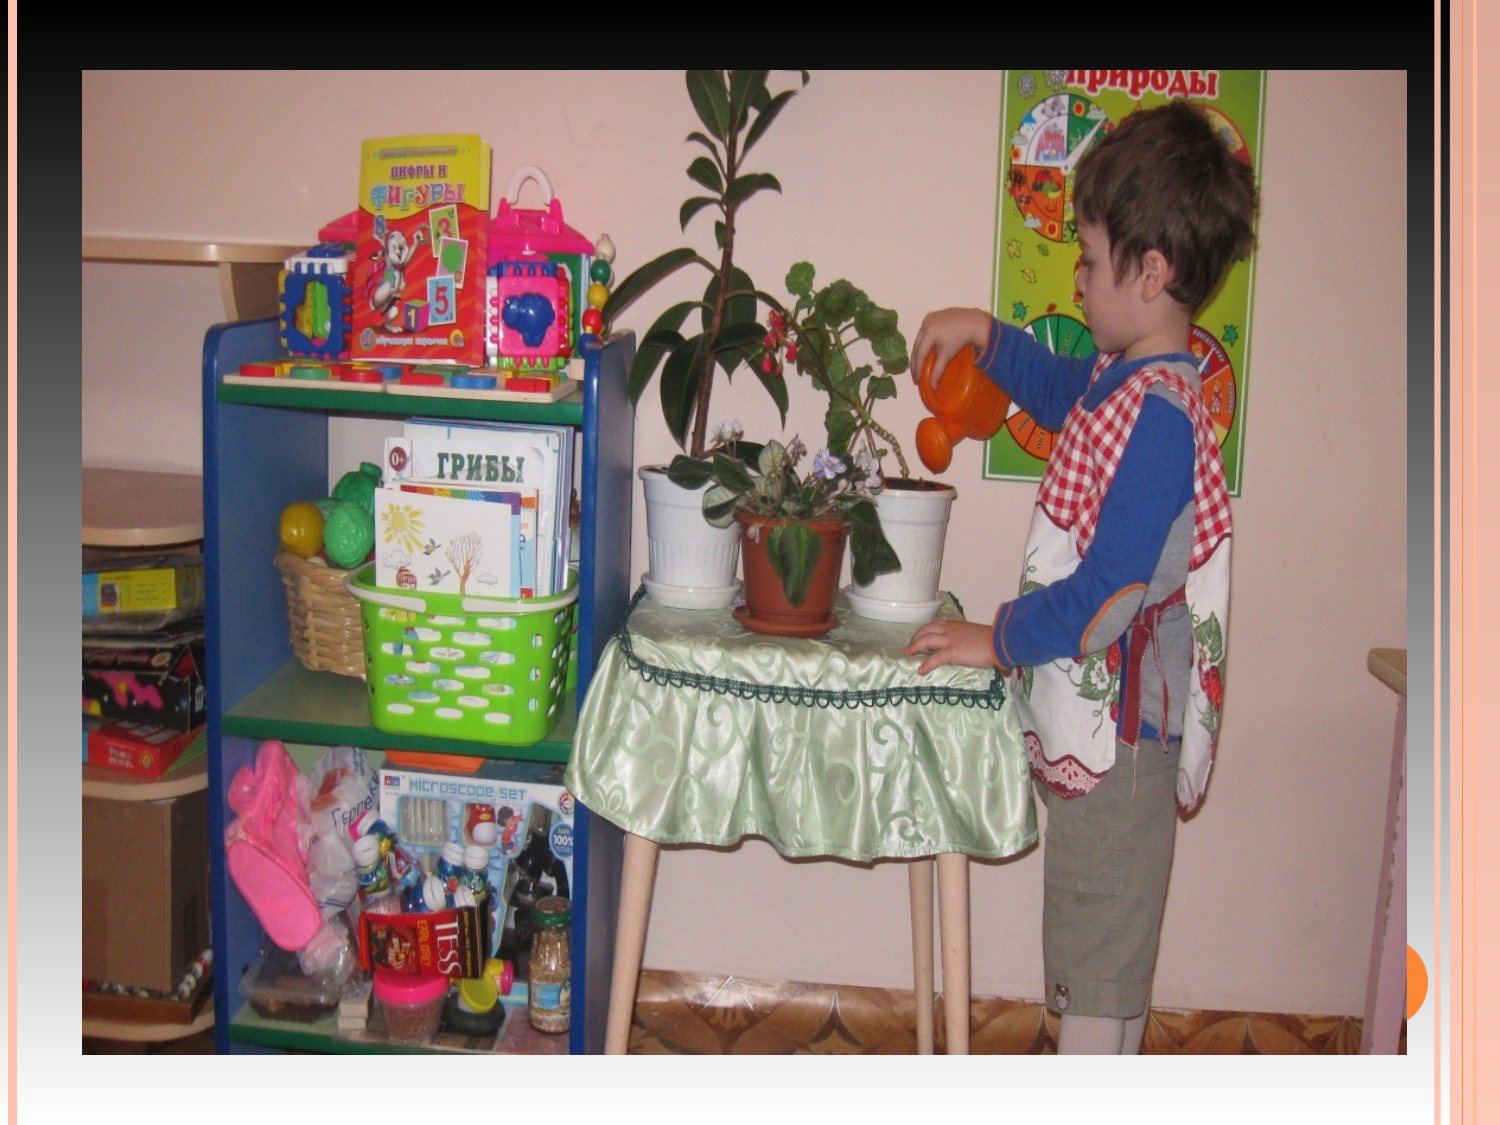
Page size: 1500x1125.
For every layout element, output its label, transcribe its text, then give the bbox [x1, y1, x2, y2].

title « [75, 45, 1300, 233]
picture [82, 70, 1407, 1055]
